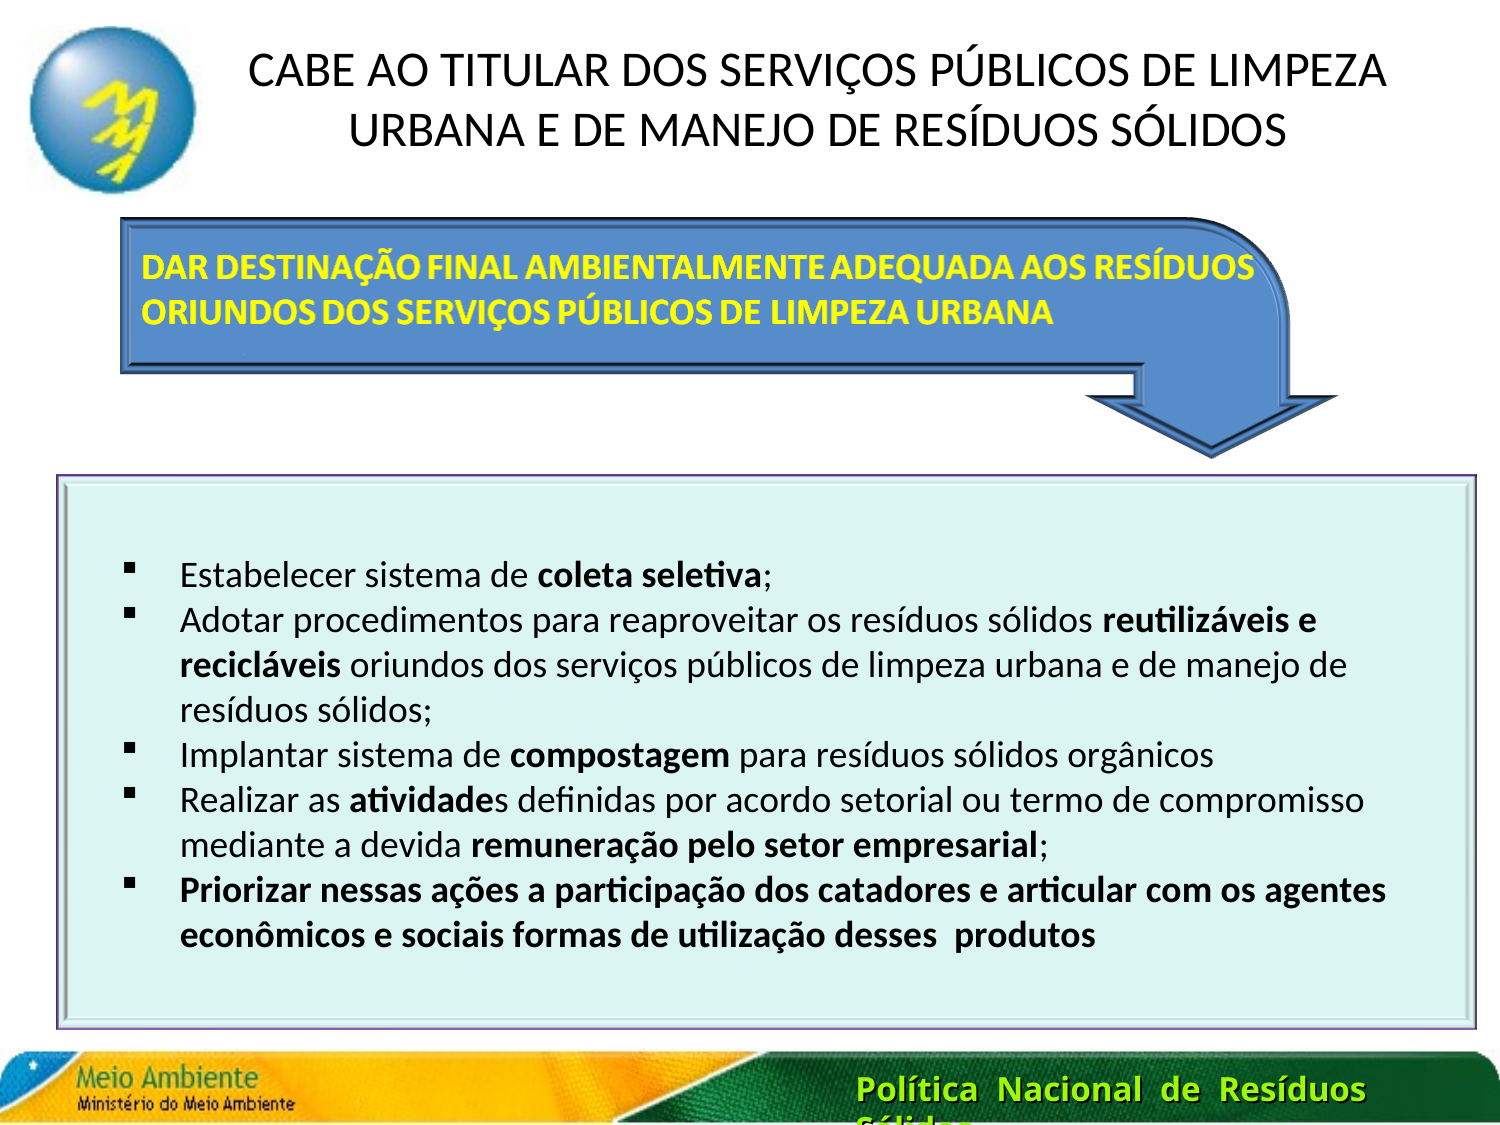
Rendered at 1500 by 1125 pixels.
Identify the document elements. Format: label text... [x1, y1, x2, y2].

picture [29, 1060, 39, 1071]
picture [54, 472, 1479, 1032]
text_box Estabelecer sistema de coleta seletiva; Adotar procedimentos para reaproveitar os resíduos sólidos reutilizáveis e recicláveis oriundos dos serviços públicos de limpeza urbana e de manejo de resíduos sólidos; Implantar sistema de compostagem para resíduos sólidos orgânicos Realizar as atividades definidas por acordo setorial ou termo de compromisso mediante a devida remuneração pelo setor empresarial; Priorizar nessas ações a participação dos catadores e articular com os agentes econômicos e sociais formas de utilização desses produtos [59, 543, 1477, 963]
text_box CABE AO TITULAR DOS SERVIÇOS PÚBLICOS DE LIMPEZA URBANA E DE MANEJO DE RESÍDUOS SÓLIDOS [218, 29, 1418, 164]
picture [0, 1048, 1500, 1125]
picture [26, 26, 202, 197]
picture [117, 215, 1341, 461]
